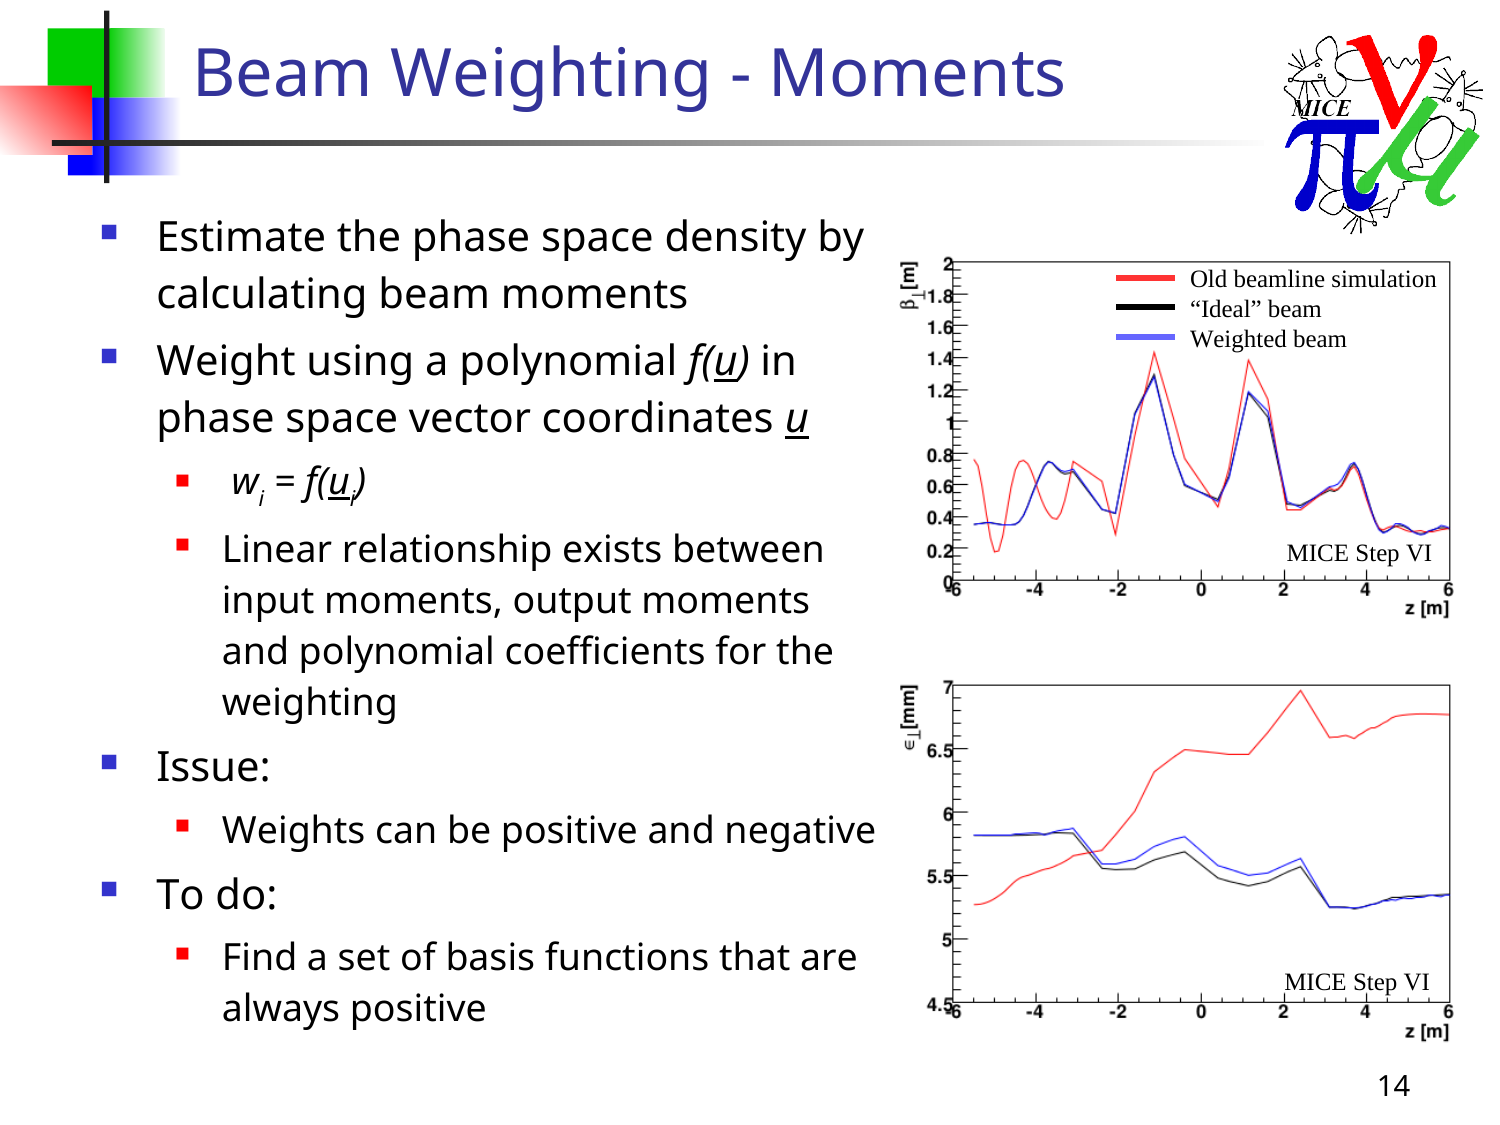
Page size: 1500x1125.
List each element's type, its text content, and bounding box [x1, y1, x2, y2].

list Estimate the phase space density by calculating beam moments Weight using a polynomial f(u) in phase space vector coordinates u wi = f(ui) Linear relationship exists between input moments, output moments and polynomial coefficients for the weighting Issue: Weights can be positive and negative To do: Find a set of basis functions that are always positive [100, 206, 886, 980]
text_box MICE Step VI [1271, 531, 1447, 575]
title Beam Weighting - Moments [191, 0, 1471, 164]
text_box “Ideal” beam [1175, 287, 1337, 331]
picture [883, 5, 1500, 1063]
text_box Old beamline simulation [1175, 258, 1453, 302]
text_box Weighted beam [1175, 317, 1361, 361]
text_box MICE Step VI [1269, 961, 1445, 1004]
